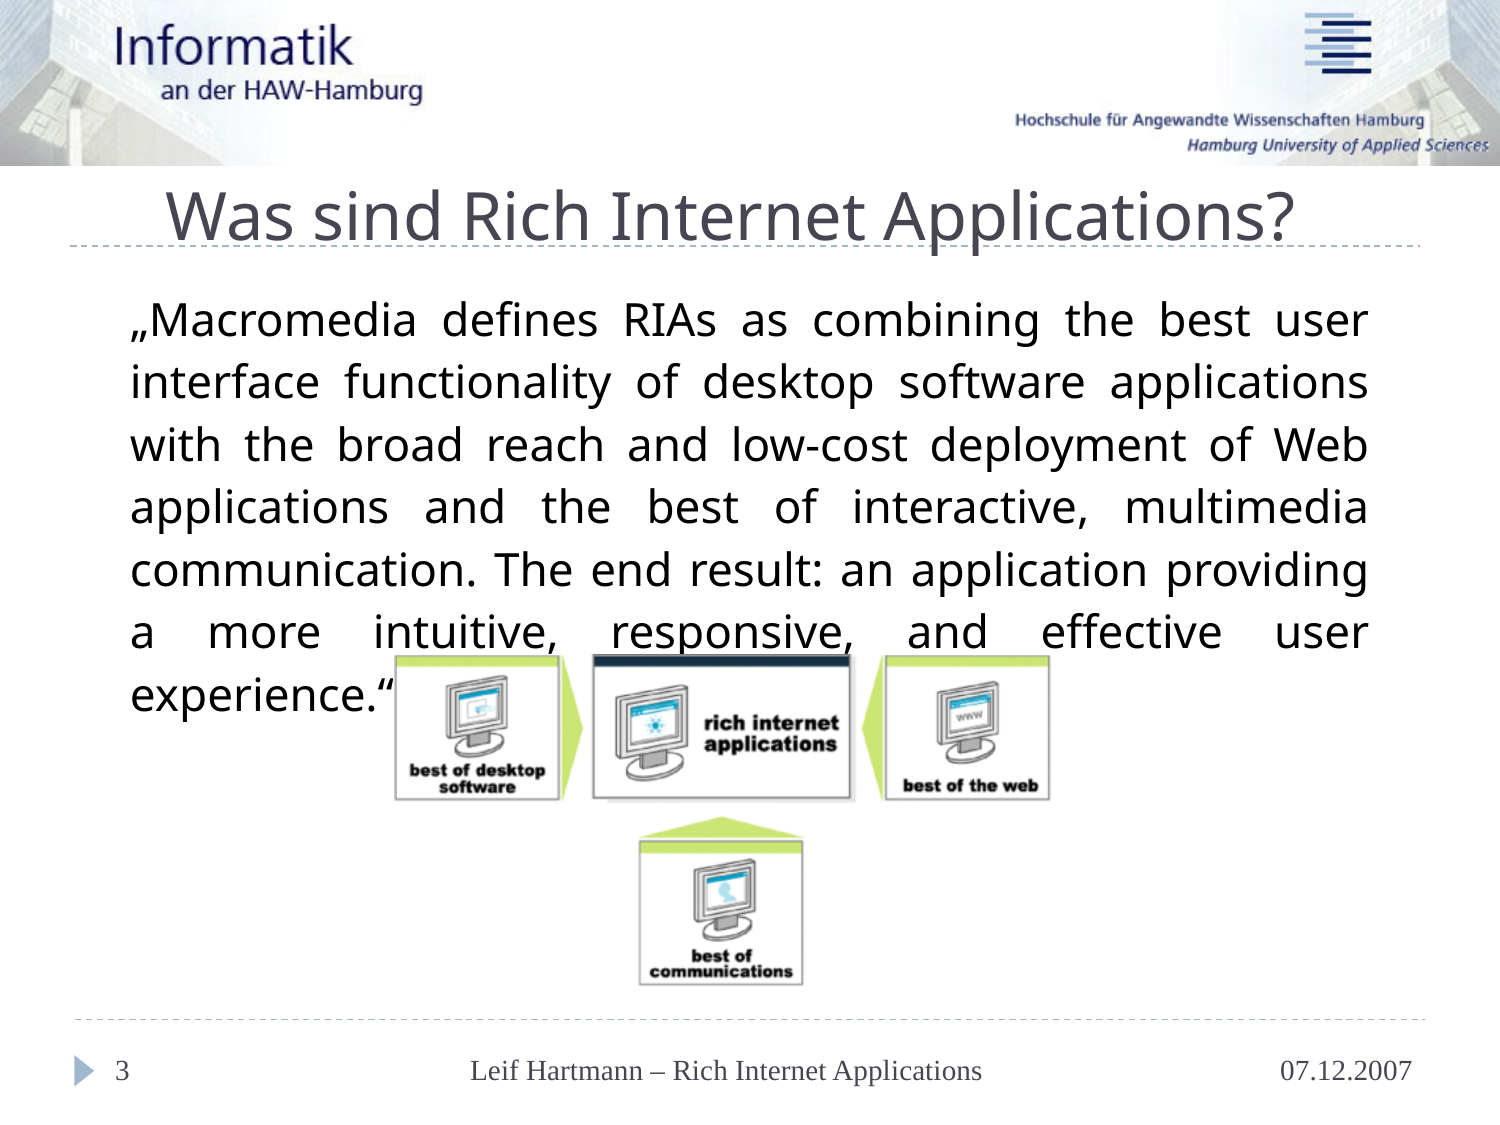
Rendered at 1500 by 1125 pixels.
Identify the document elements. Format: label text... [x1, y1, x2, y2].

list „Macromedia defines RIAs as combining the best user interface functionality of desktop software applications with the broad reach and low-cost deployment of Web applications and the best of interactive, multimedia communication. The end result: an application providing a more intuitive, responsive, and effective user experience.“ [3] [129, 287, 1371, 818]
title Was sind Rich Internet Applications? [56, 164, 1407, 266]
picture [0, 0, 1500, 166]
picture [393, 654, 1052, 987]
